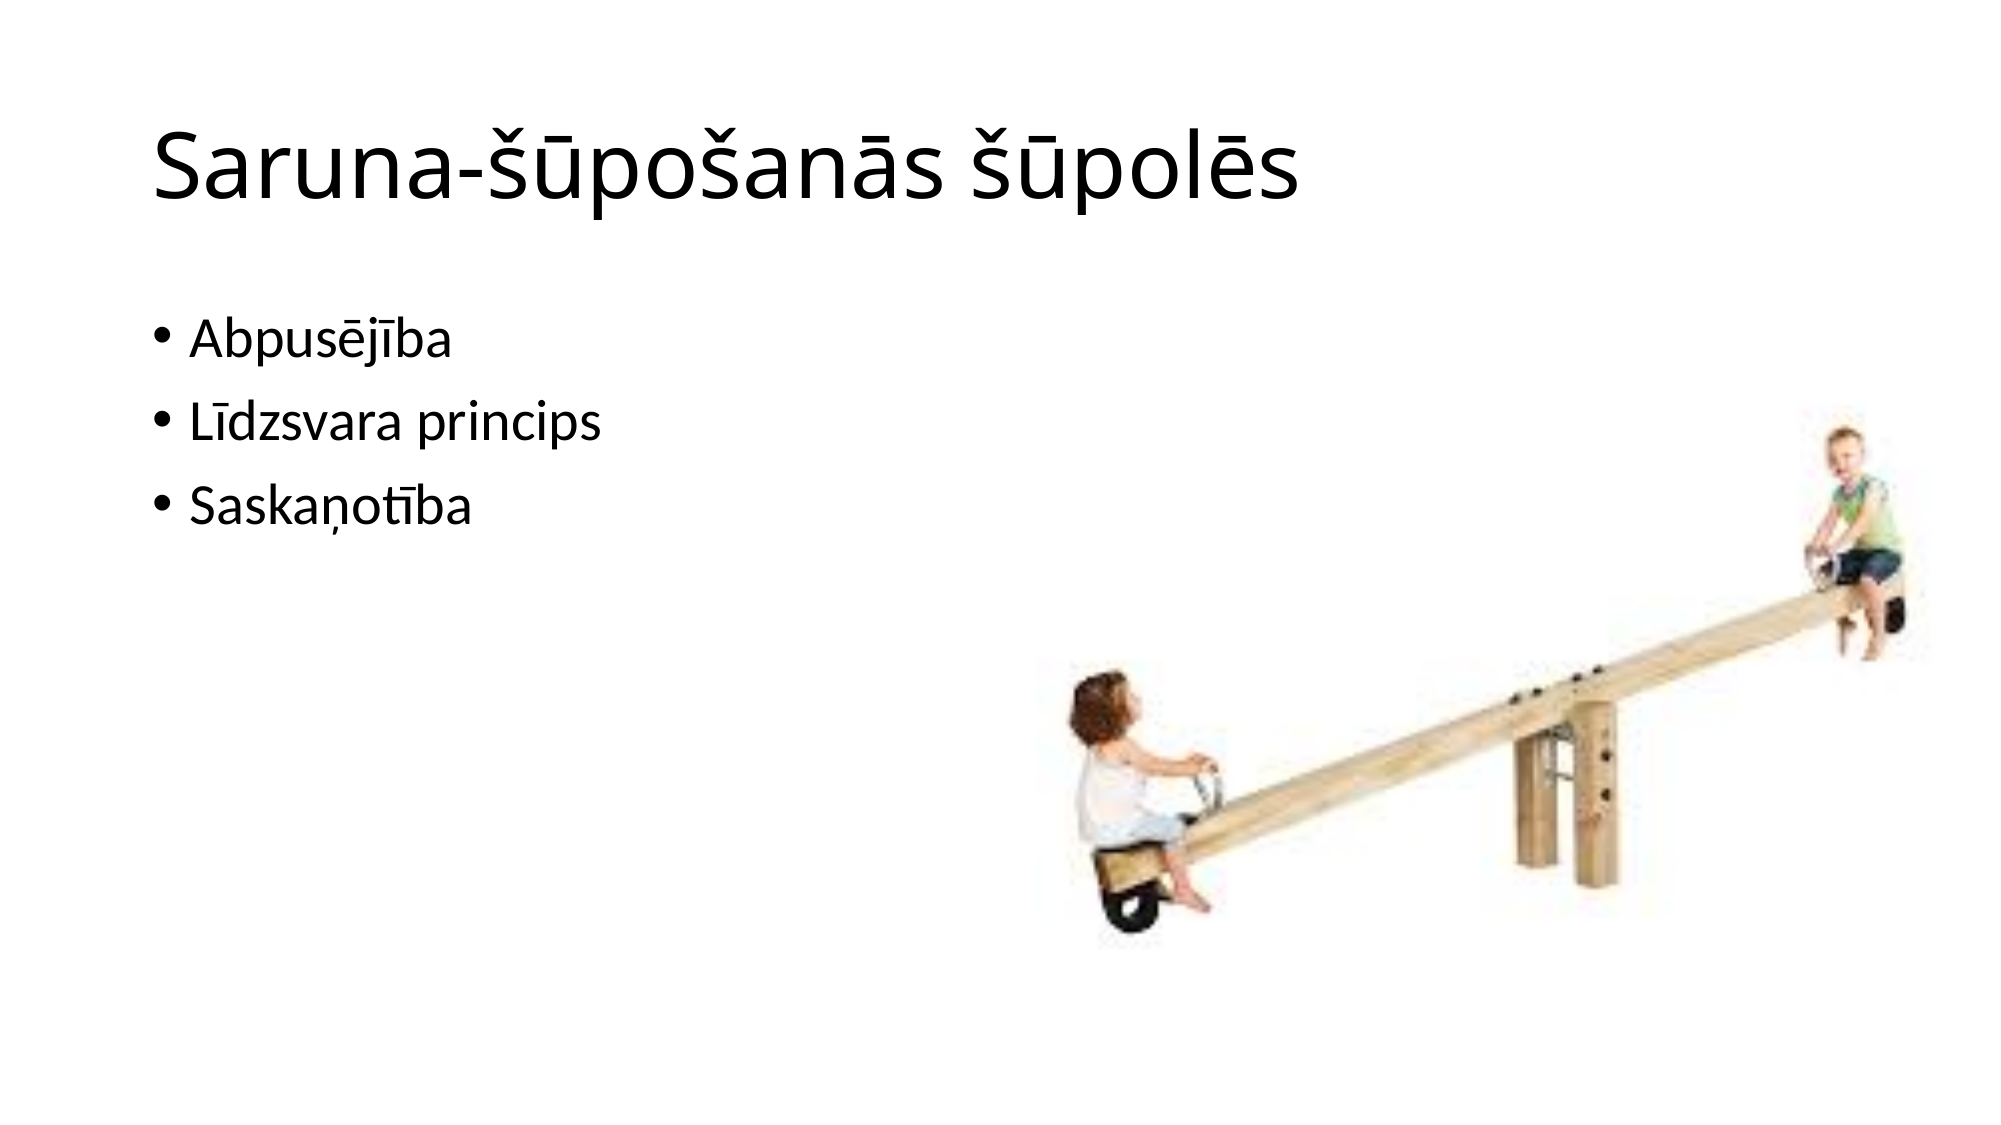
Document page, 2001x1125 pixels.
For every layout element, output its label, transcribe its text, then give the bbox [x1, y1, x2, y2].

picture [1036, 215, 1934, 1114]
title Saruna-šūpošanās šūpolēs [137, 59, 1863, 278]
list Abpusējība Līdzsvara princips Saskaņotība [137, 299, 1036, 1014]
